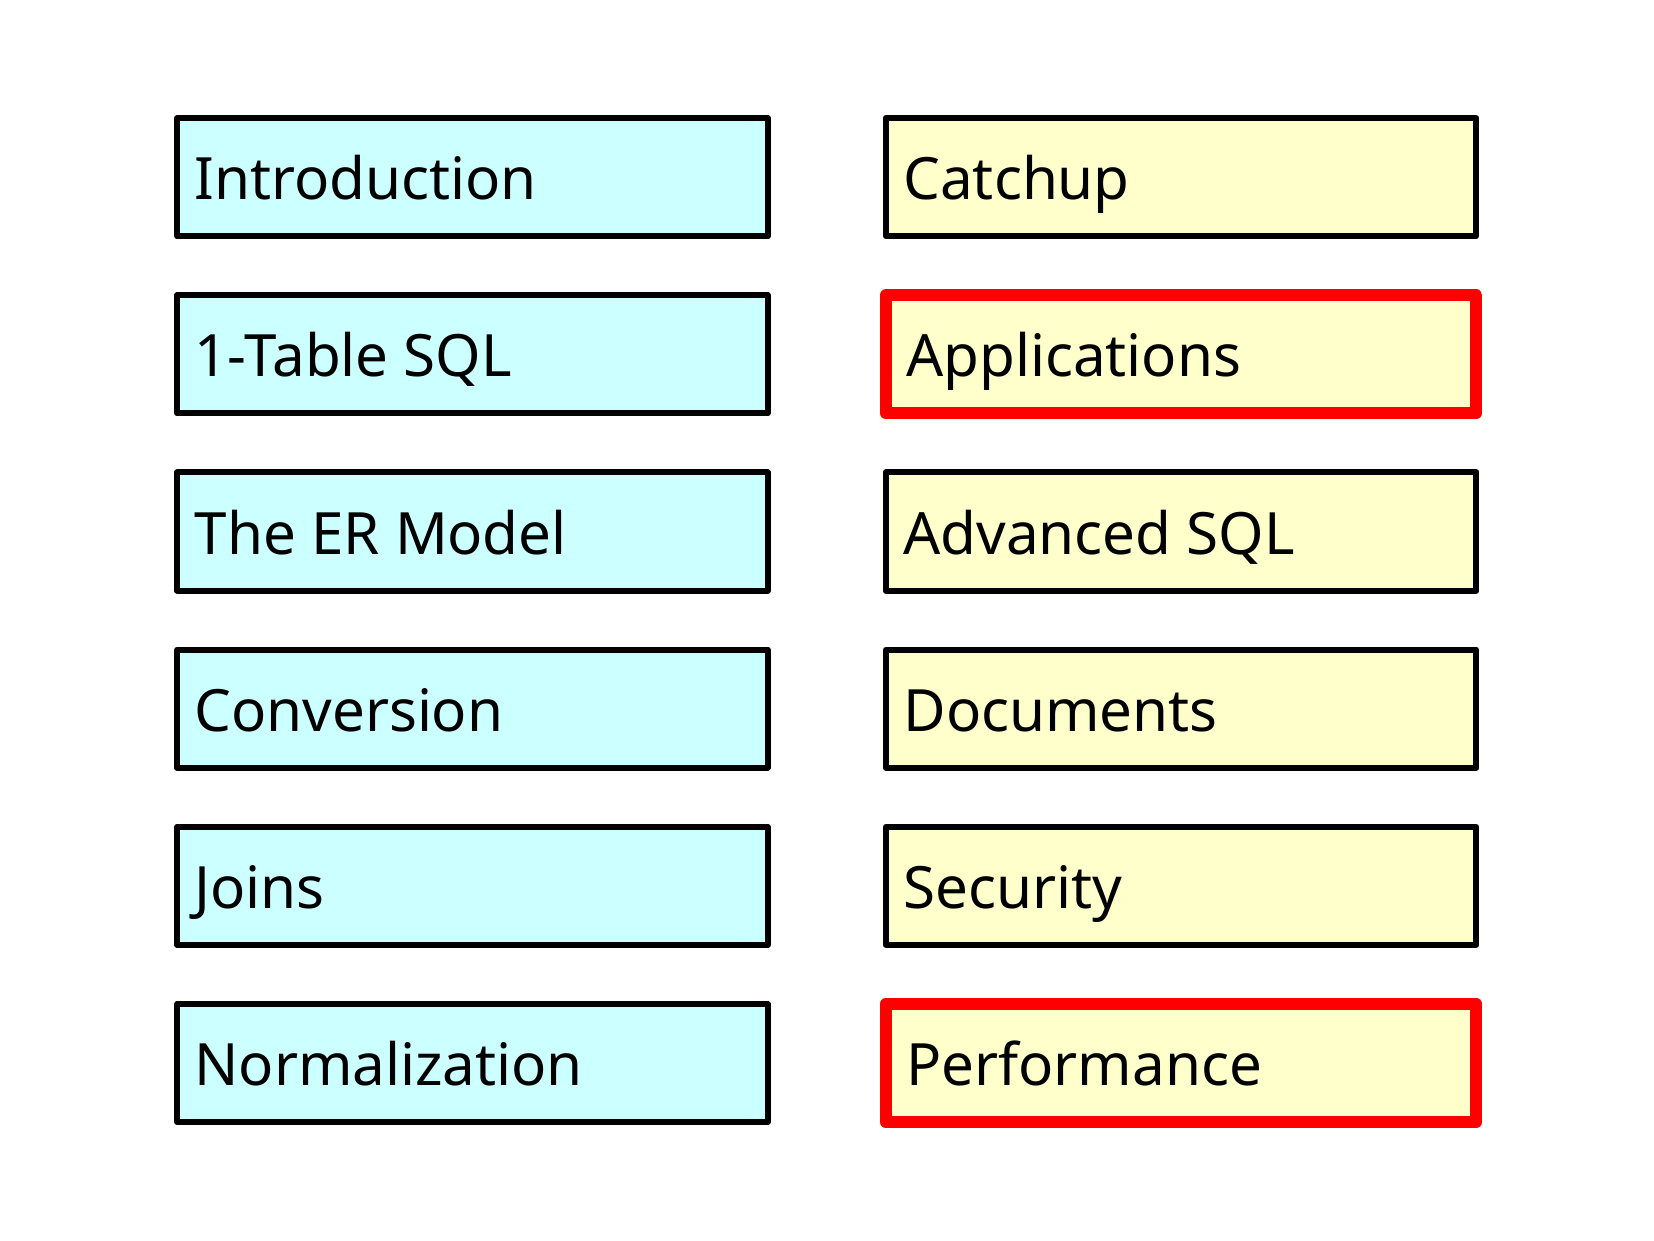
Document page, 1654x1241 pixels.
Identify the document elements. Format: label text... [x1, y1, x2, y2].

text_box Normalization [177, 1003, 768, 1123]
text_box Advanced SQL [885, 472, 1477, 591]
text_box Security [885, 826, 1477, 945]
text_box Conversion [177, 649, 768, 768]
text_box Introduction [177, 118, 768, 237]
text_box The ER Model [177, 472, 768, 591]
text_box Performance [885, 1003, 1477, 1123]
text_box 1-Table SQL [177, 295, 768, 414]
text_box Documents [885, 649, 1477, 768]
text_box Joins [177, 826, 768, 945]
text_box Catchup [885, 118, 1477, 237]
text_box Applications [885, 295, 1477, 414]
